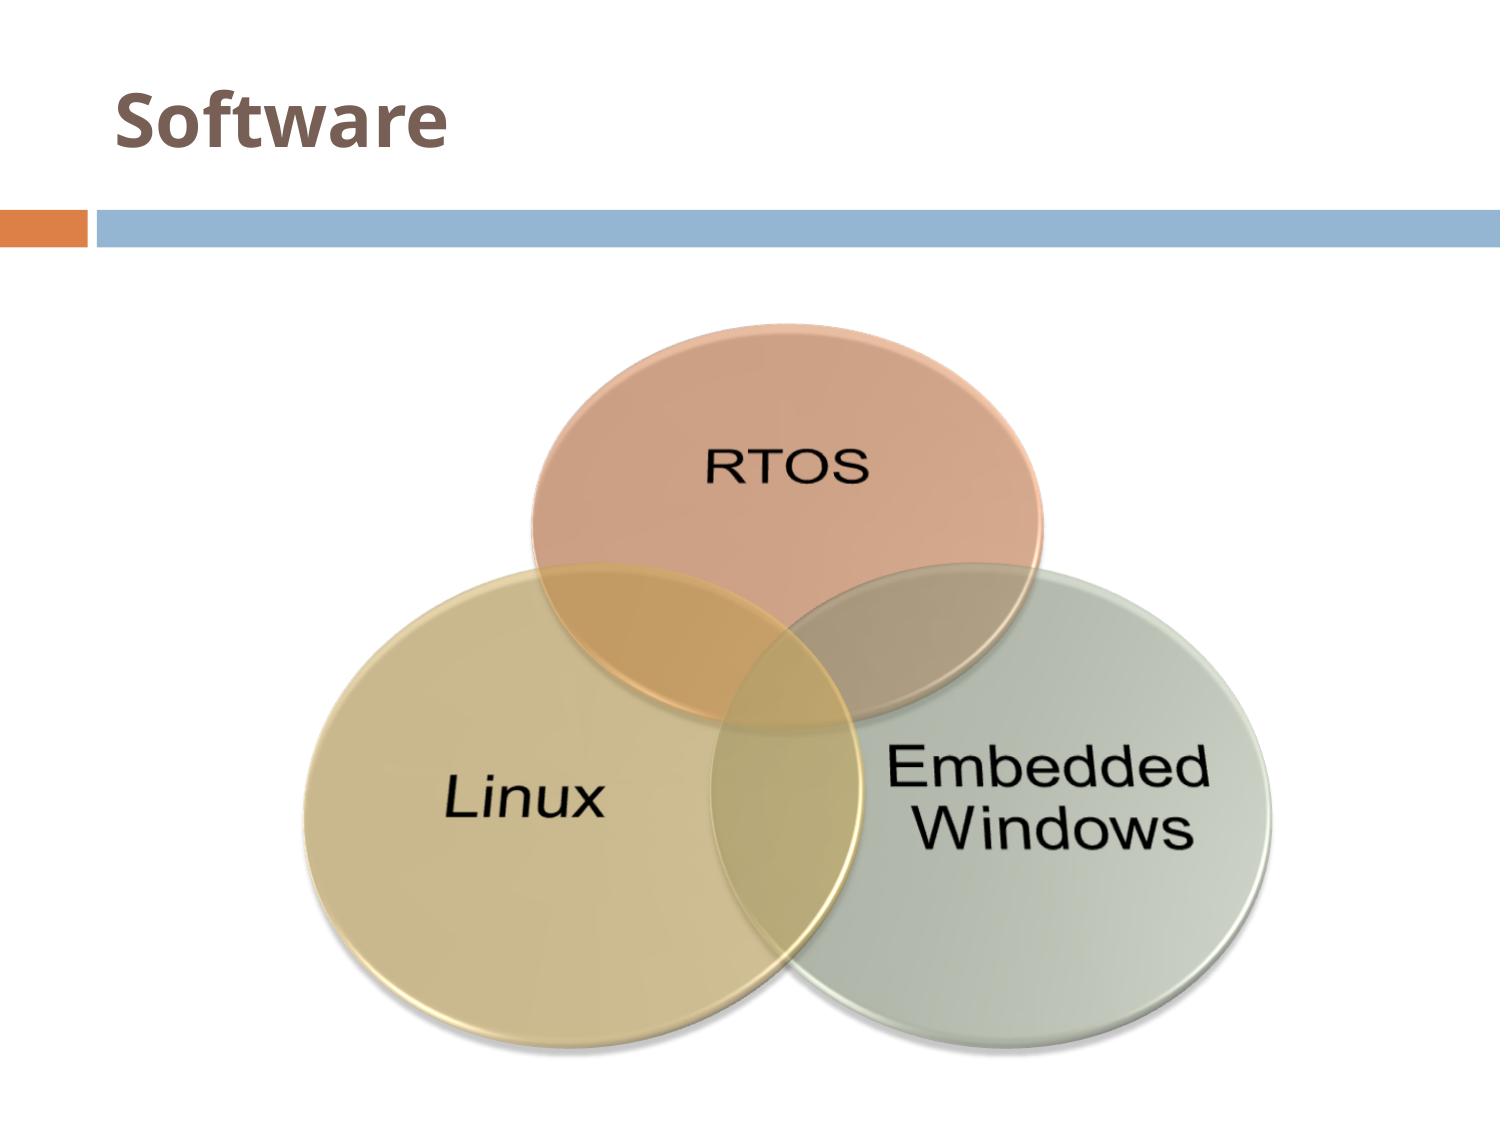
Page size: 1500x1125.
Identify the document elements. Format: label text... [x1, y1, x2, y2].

title Software [99, 37, 1438, 201]
picture [174, 153, 1401, 1125]
